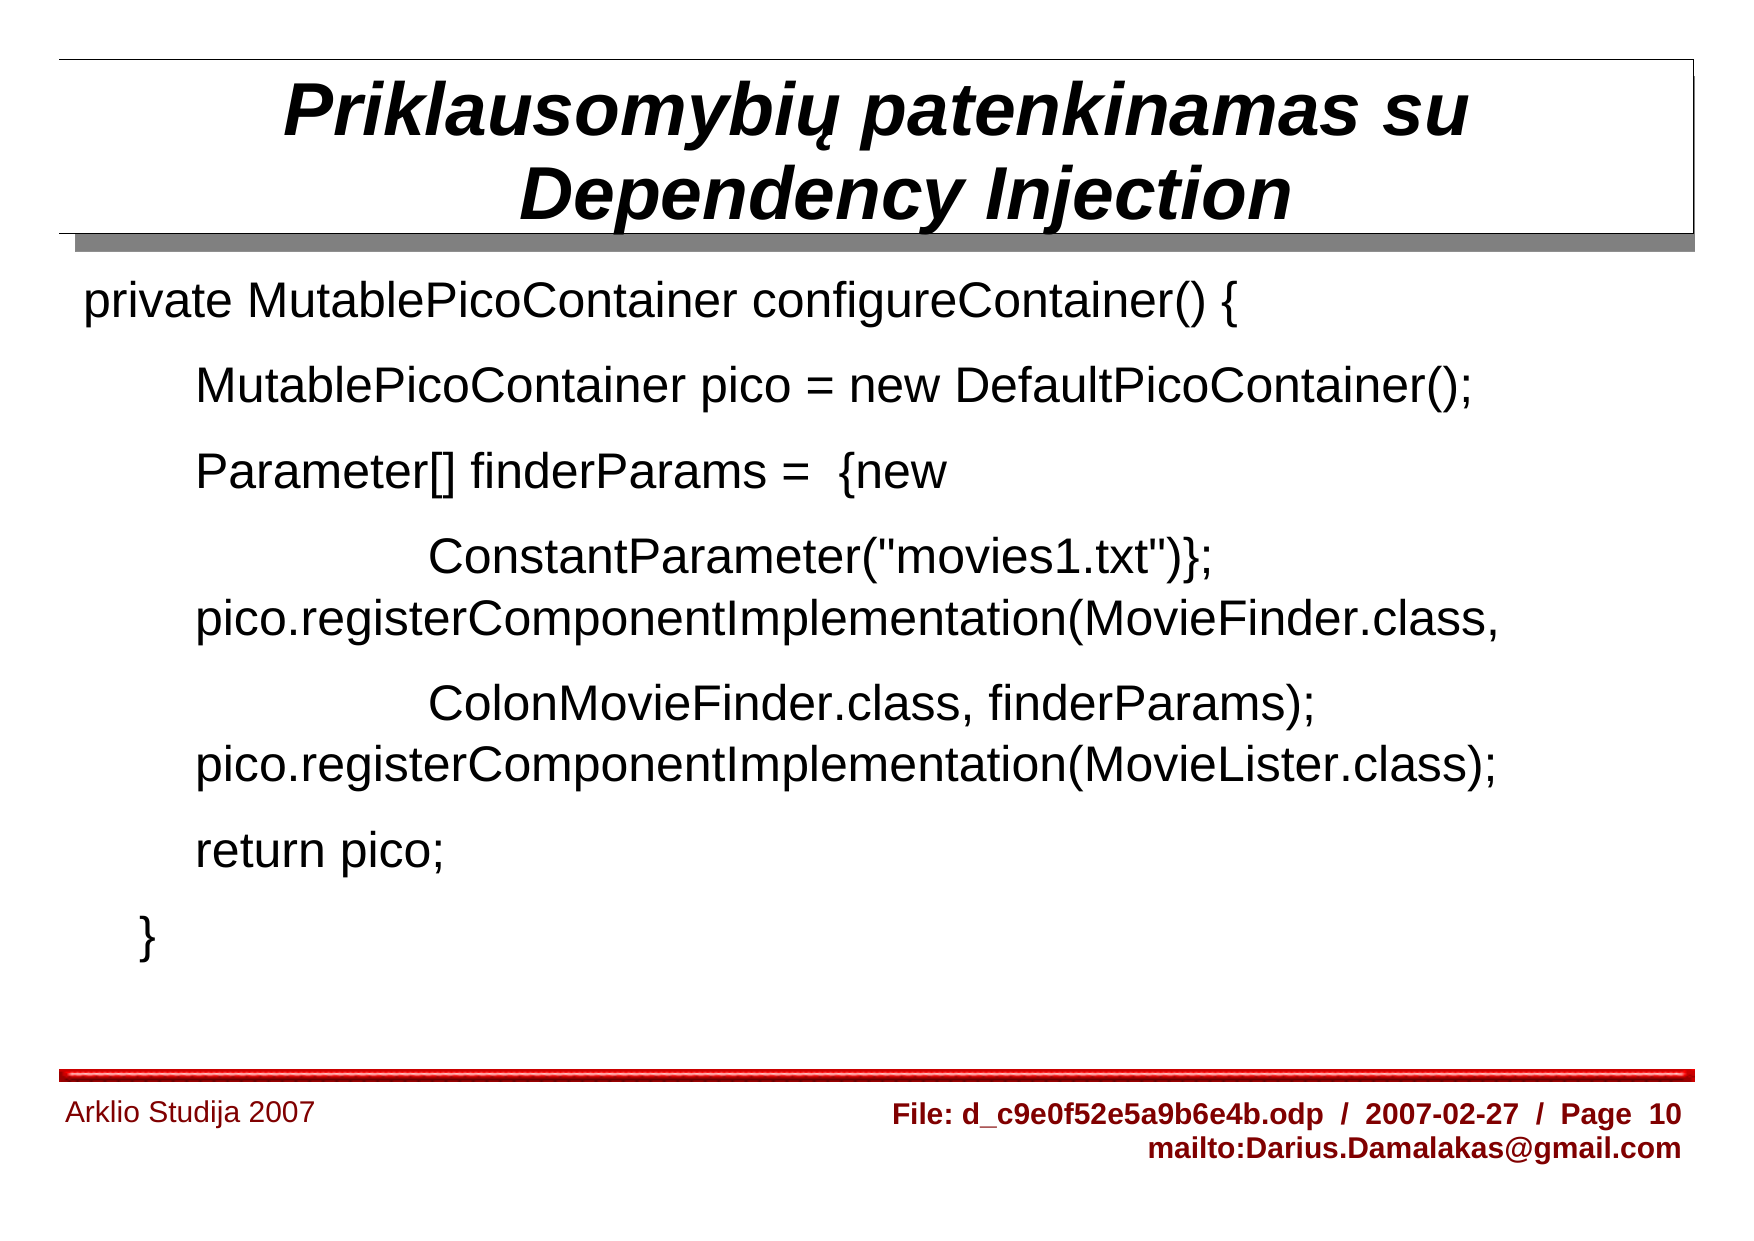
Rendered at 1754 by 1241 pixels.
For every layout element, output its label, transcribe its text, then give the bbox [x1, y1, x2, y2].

title Priklausomybių patenkinamas su Dependency Injection [59, 59, 1695, 244]
picture [59, 1069, 1695, 1082]
list private MutablePicoContainer configureContainer() { MutablePicoContainer pico = new DefaultPicoContainer(); Parameter[] finderParams = {new ConstantParameter("movies1.txt")}; pico.registerComponentImplementation(MovieFinder.class, ColonMovieFinder.class, finderParams); pico.registerComponentImplementation(MovieLister.class); return pico; } [71, 272, 1695, 1055]
